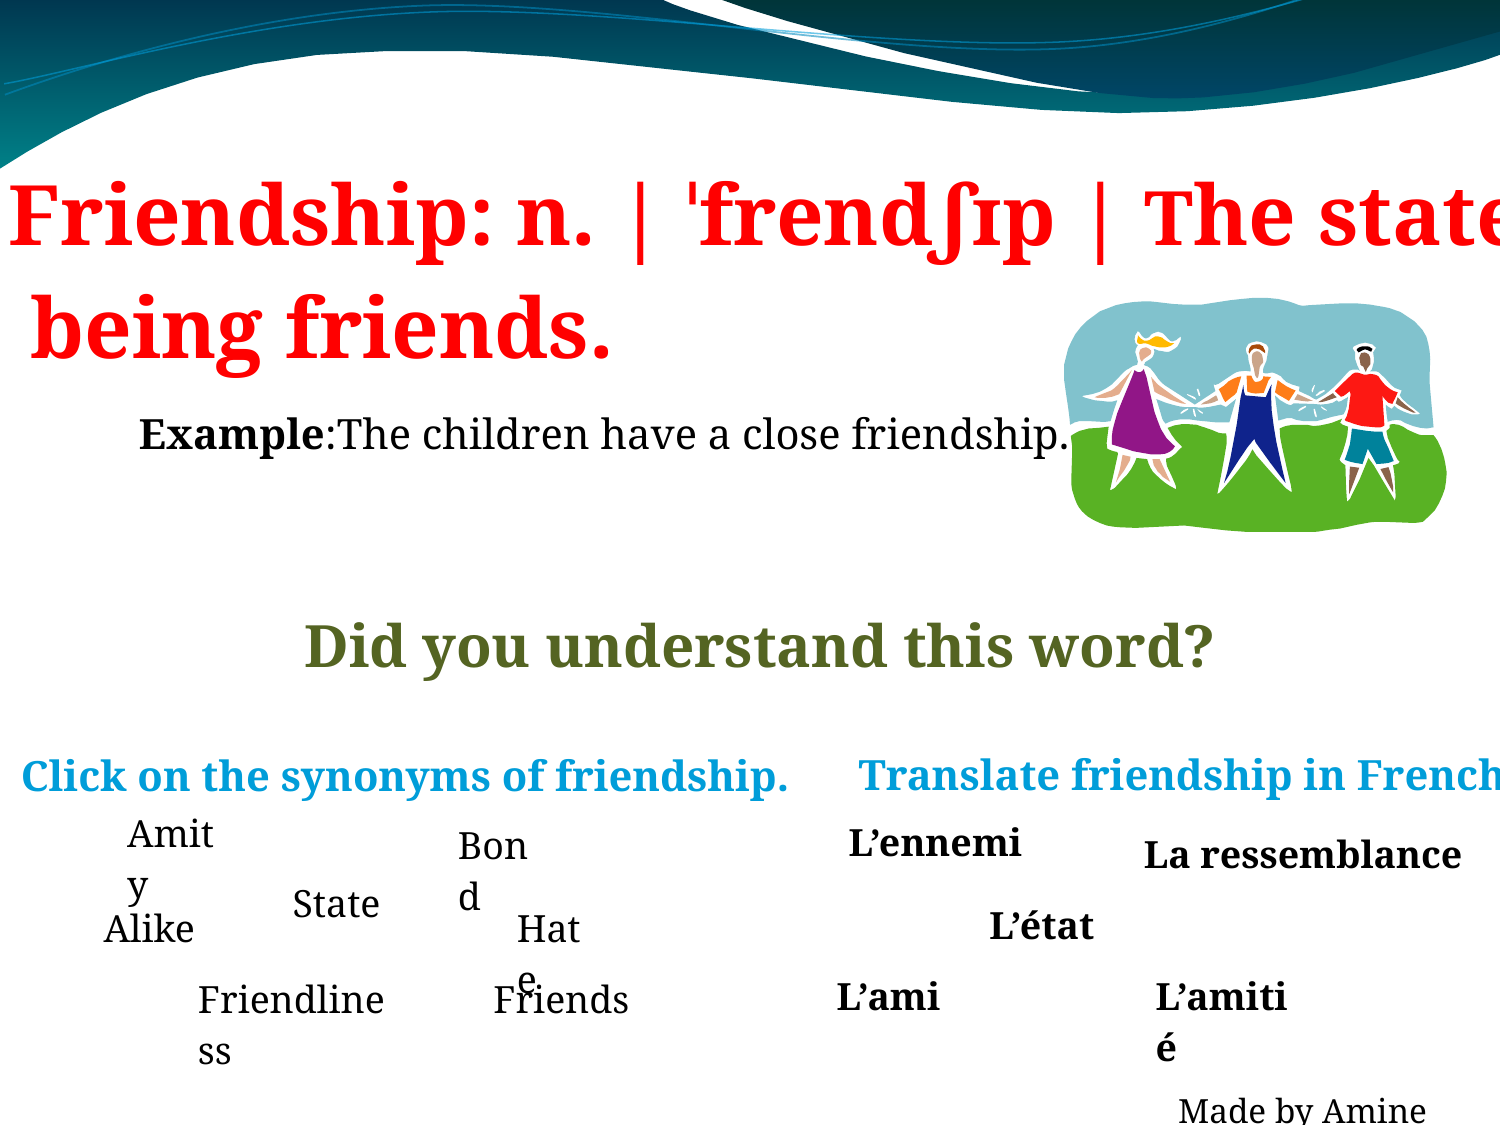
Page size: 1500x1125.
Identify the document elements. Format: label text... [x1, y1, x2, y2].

picture [1062, 295, 1447, 532]
text_box L’amitié [1141, 963, 1314, 1080]
text_box L’ennemi [833, 809, 1027, 870]
text_box Made by Amine Lbath [1163, 1080, 1500, 1125]
text_box Alike [89, 895, 212, 961]
text_box Friends [478, 966, 649, 1032]
text_box Translate friendship in French. [843, 738, 1500, 810]
text_box L’état [974, 891, 1101, 953]
text_box Hate [502, 895, 611, 966]
text_box La ressemblance [1128, 820, 1451, 882]
text_box Amity [112, 800, 243, 917]
text_box Friendship: n. | ˈfrendʃɪp | The state of being friends. [0, 149, 1500, 391]
text_box Example:The children have a close friendship. [123, 397, 1009, 464]
text_box Friendliness [183, 966, 412, 1083]
text_box Click on the synonyms of friendship. [5, 739, 753, 806]
text_box Did you understand this word? [289, 597, 1160, 685]
text_box L’ami [821, 962, 947, 1024]
text_box State [277, 870, 443, 936]
text_box Bond [443, 812, 560, 929]
